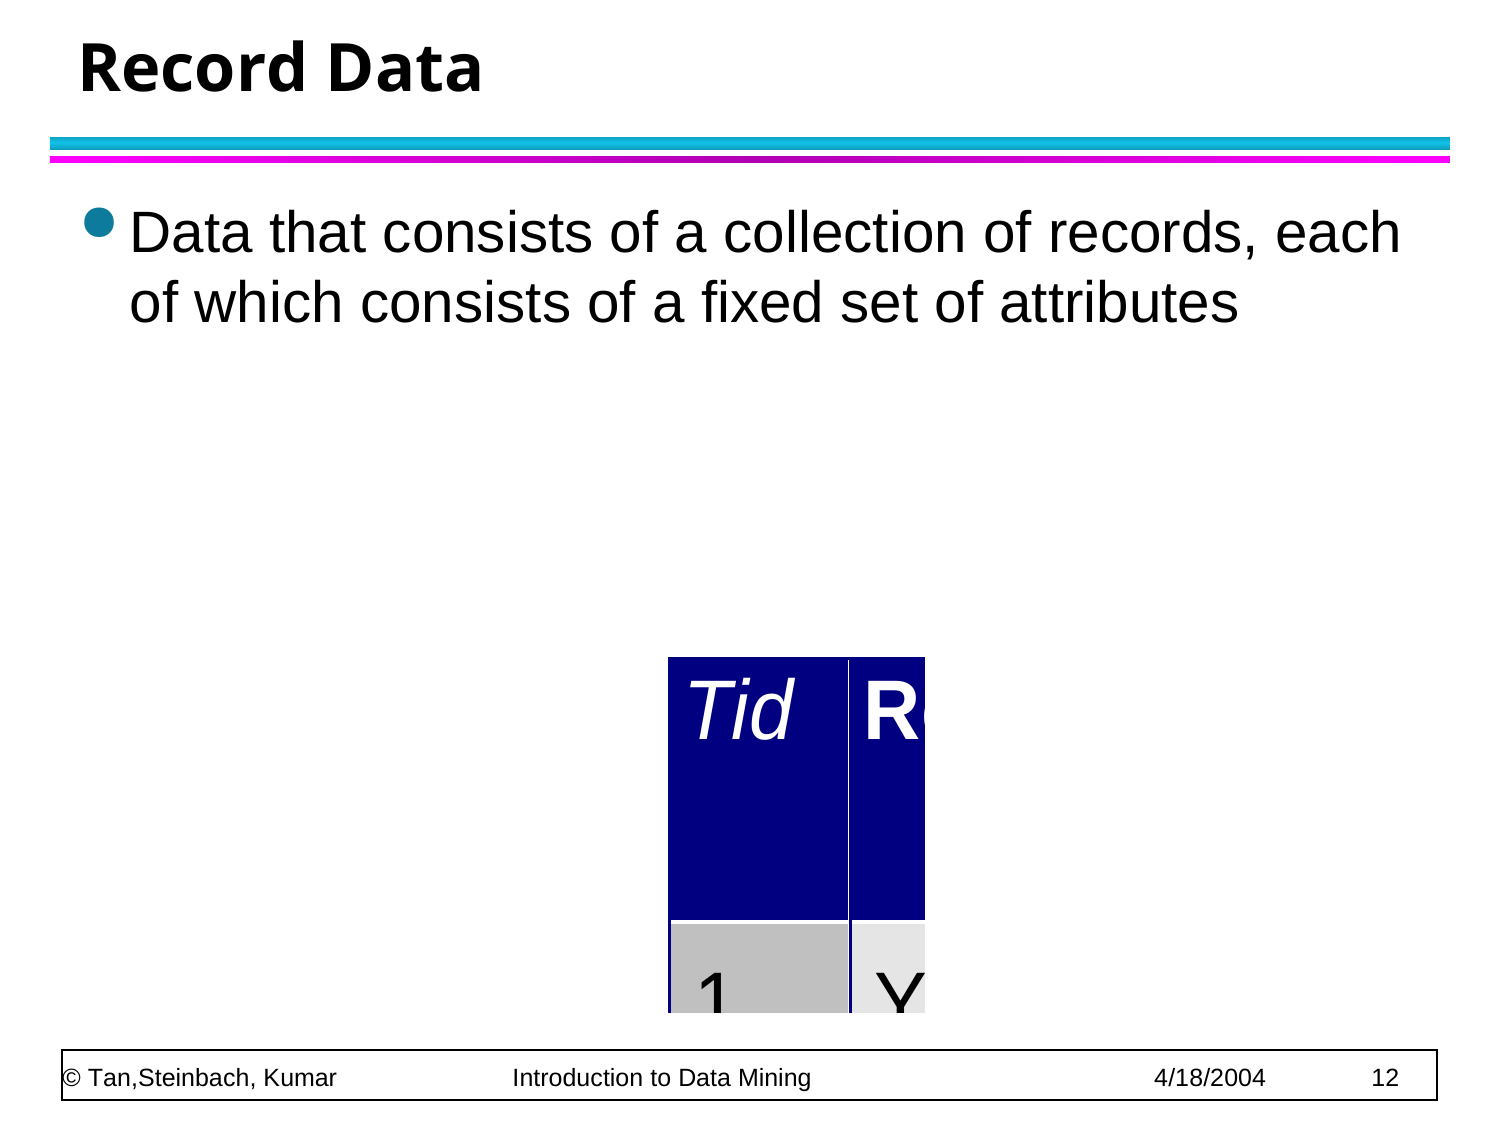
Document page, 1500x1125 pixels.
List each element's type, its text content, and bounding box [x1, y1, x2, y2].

list Data that consists of a collection of records, each of which consists of a fixed set of attributes [67, 187, 1432, 1038]
title Record Data [62, 22, 1421, 113]
chart [364, 412, 925, 1013]
